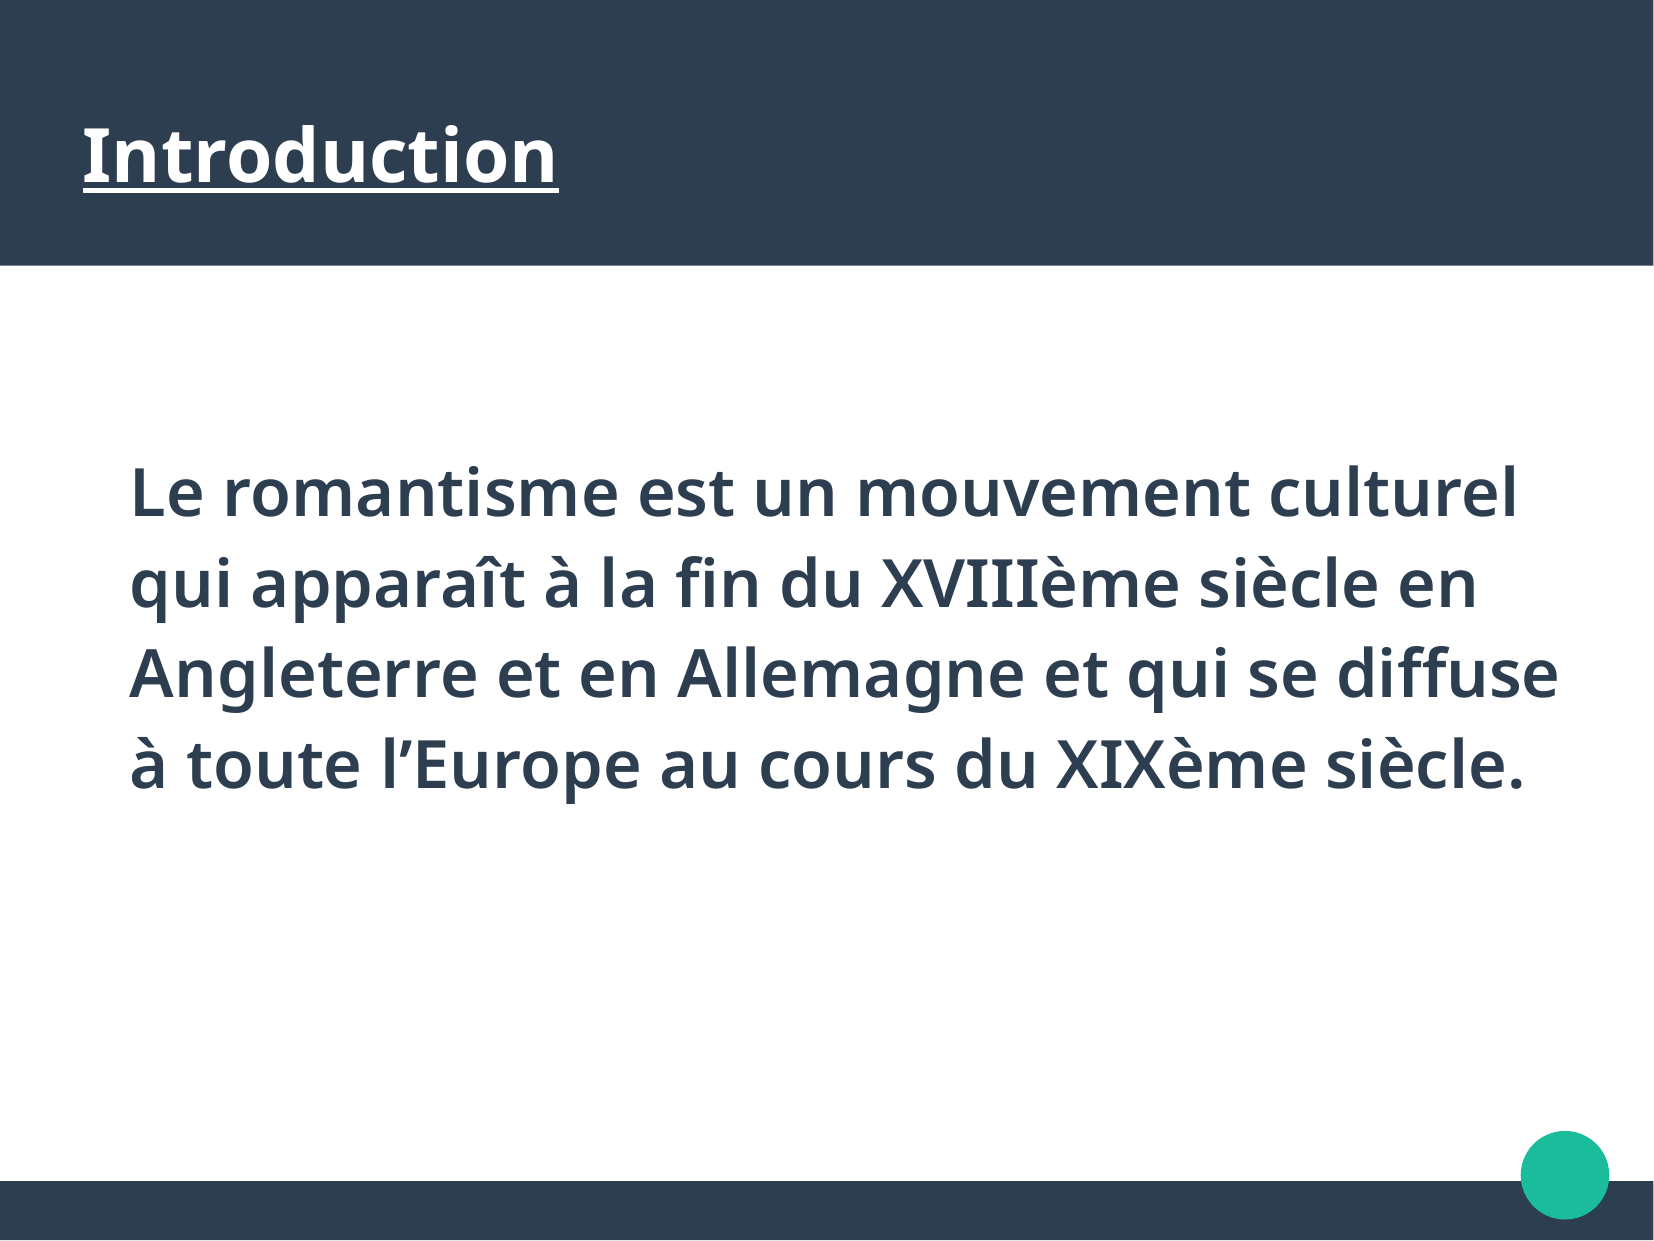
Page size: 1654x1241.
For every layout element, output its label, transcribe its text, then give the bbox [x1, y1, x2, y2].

list Le romantisme est un mouvement culturel qui apparaît à la fin du XVIIIème siècle en Angleterre et en Allemagne et qui se diffuse à toute l’Europe au cours du XIXème siècle. [59, 324, 1595, 1152]
title Introduction [82, 49, 1571, 257]
